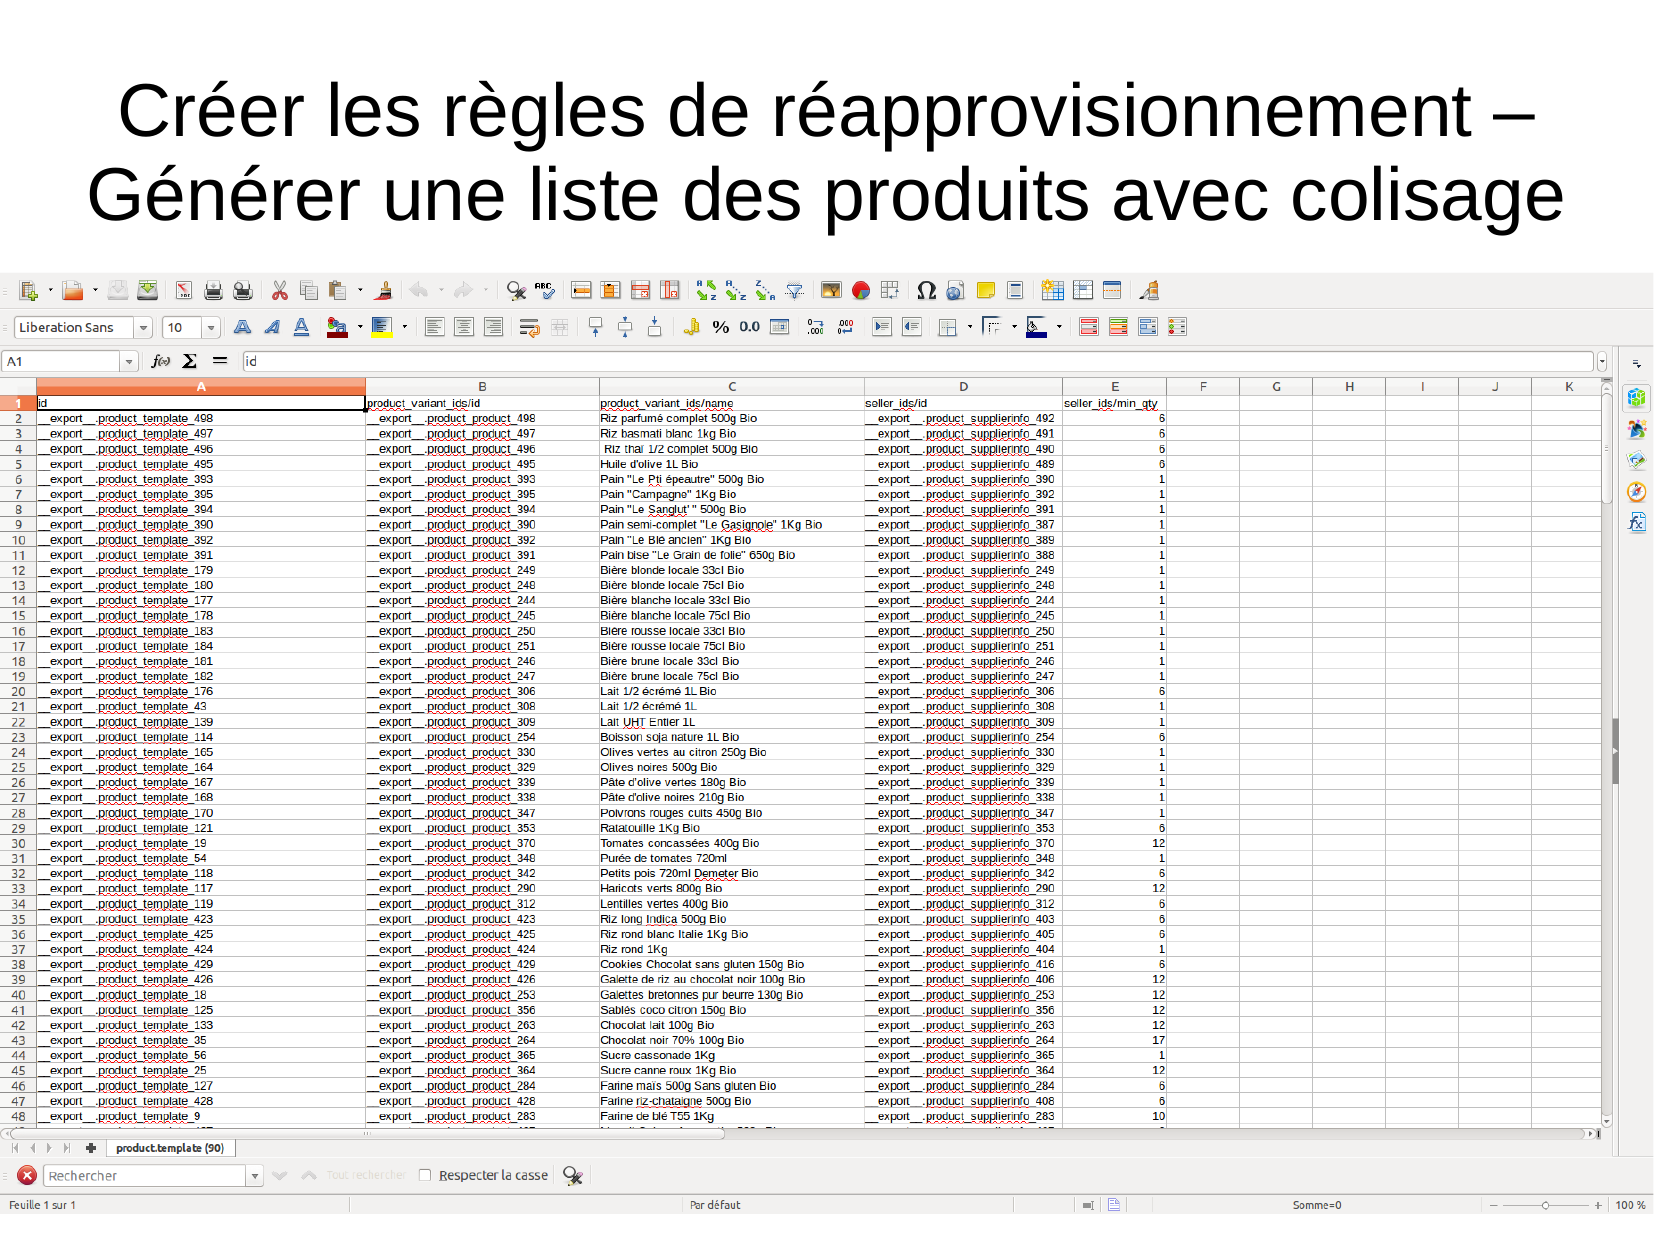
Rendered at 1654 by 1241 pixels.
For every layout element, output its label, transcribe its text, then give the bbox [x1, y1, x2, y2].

title Créer les règles de réapprovisionnement – Générer une liste des produits avec colisage [82, 49, 1571, 257]
picture [0, 272, 1654, 1214]
